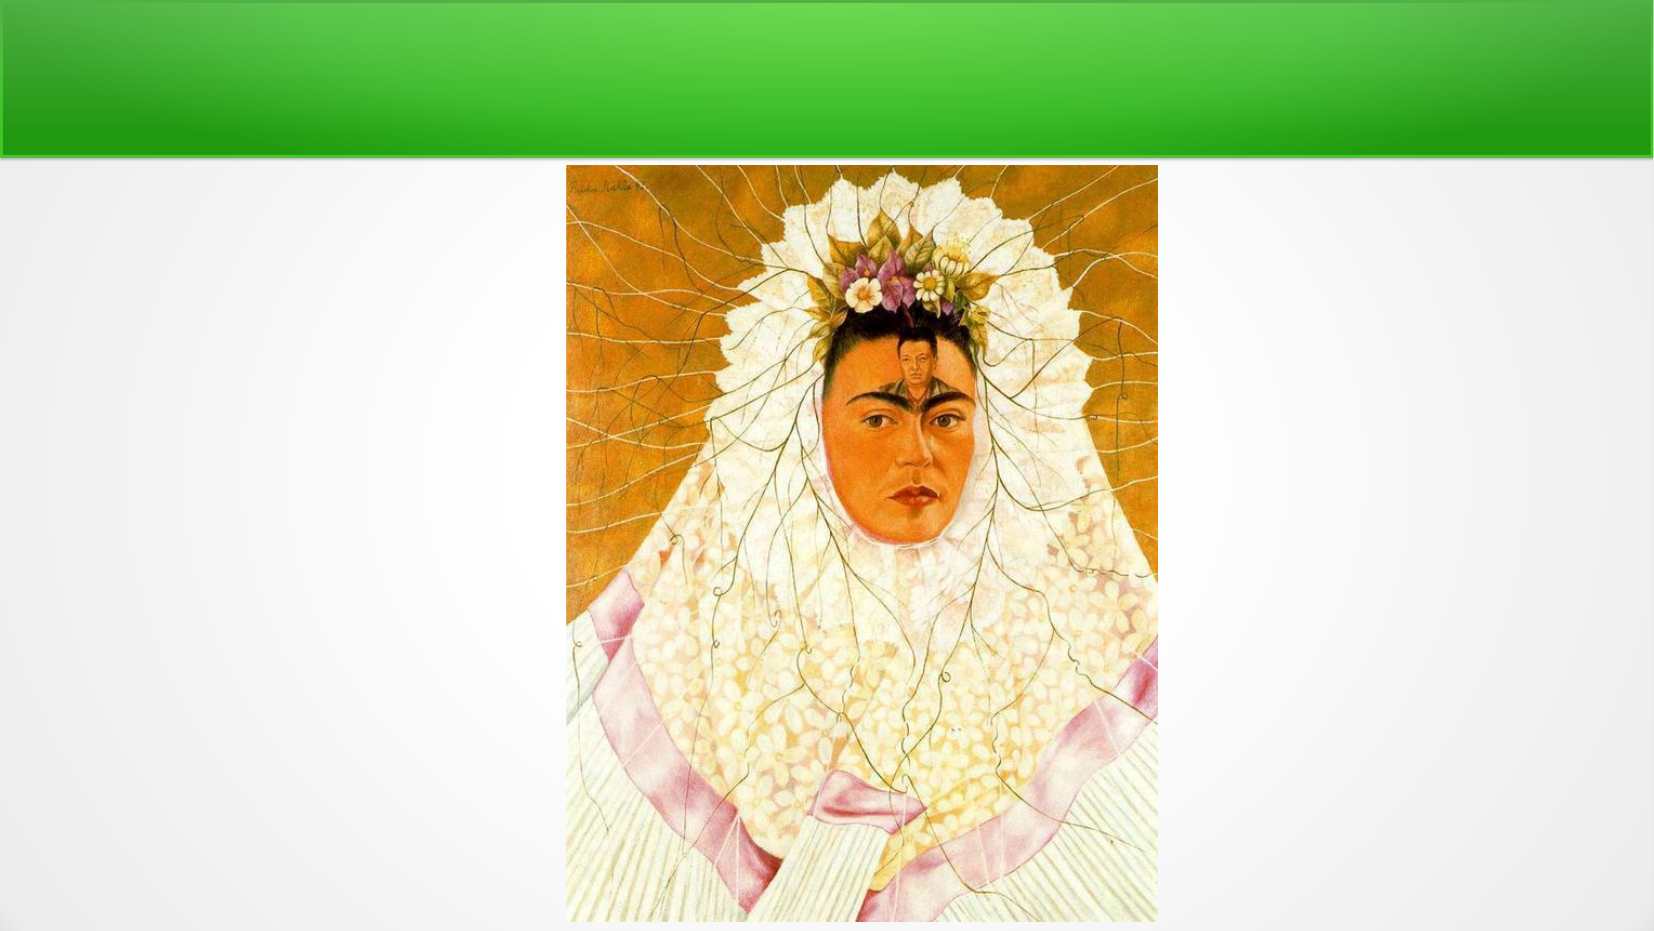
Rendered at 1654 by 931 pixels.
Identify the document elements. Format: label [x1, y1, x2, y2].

picture [566, 165, 1158, 922]
